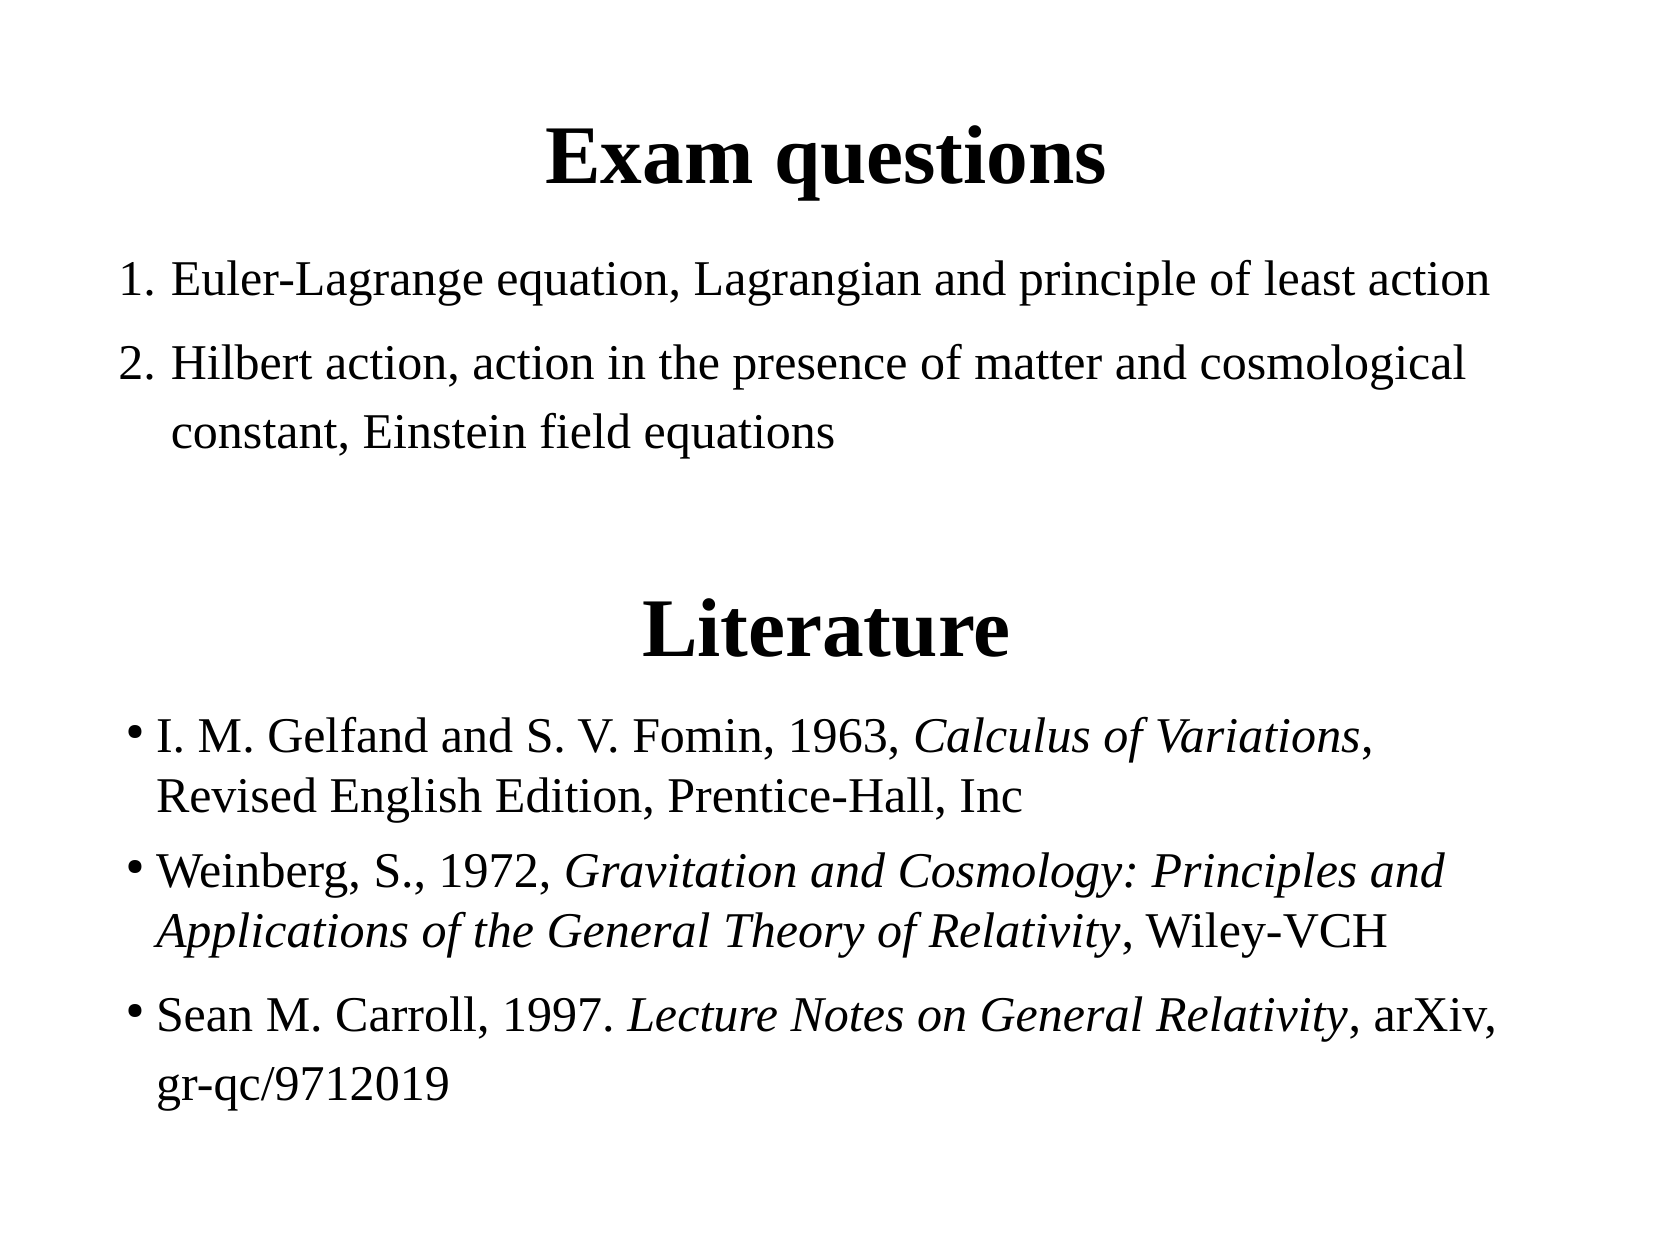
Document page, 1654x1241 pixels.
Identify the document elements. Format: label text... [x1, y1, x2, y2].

list Euler-Lagrange equation, Lagrangian and principle of least action Hilbert action, action in the presence of matter and cosmological constant, Einstein field equations [118, 236, 1544, 459]
title Exam questions [82, 91, 1571, 210]
title Literature [82, 563, 1571, 682]
list I. M. Gelfand and S. V. Fomin, 1963, Calculus of Variations, Revised English Edition, Prentice-Hall, Inc Weinberg, S., 1972, Gravitation and Cosmology: Principles and Applications of the General Theory of Relativity, Wiley-VCH Sean M. Carroll, 1997. Lecture Notes on General Relativity, arXiv, gr-qc/9712019 [126, 702, 1532, 1111]
